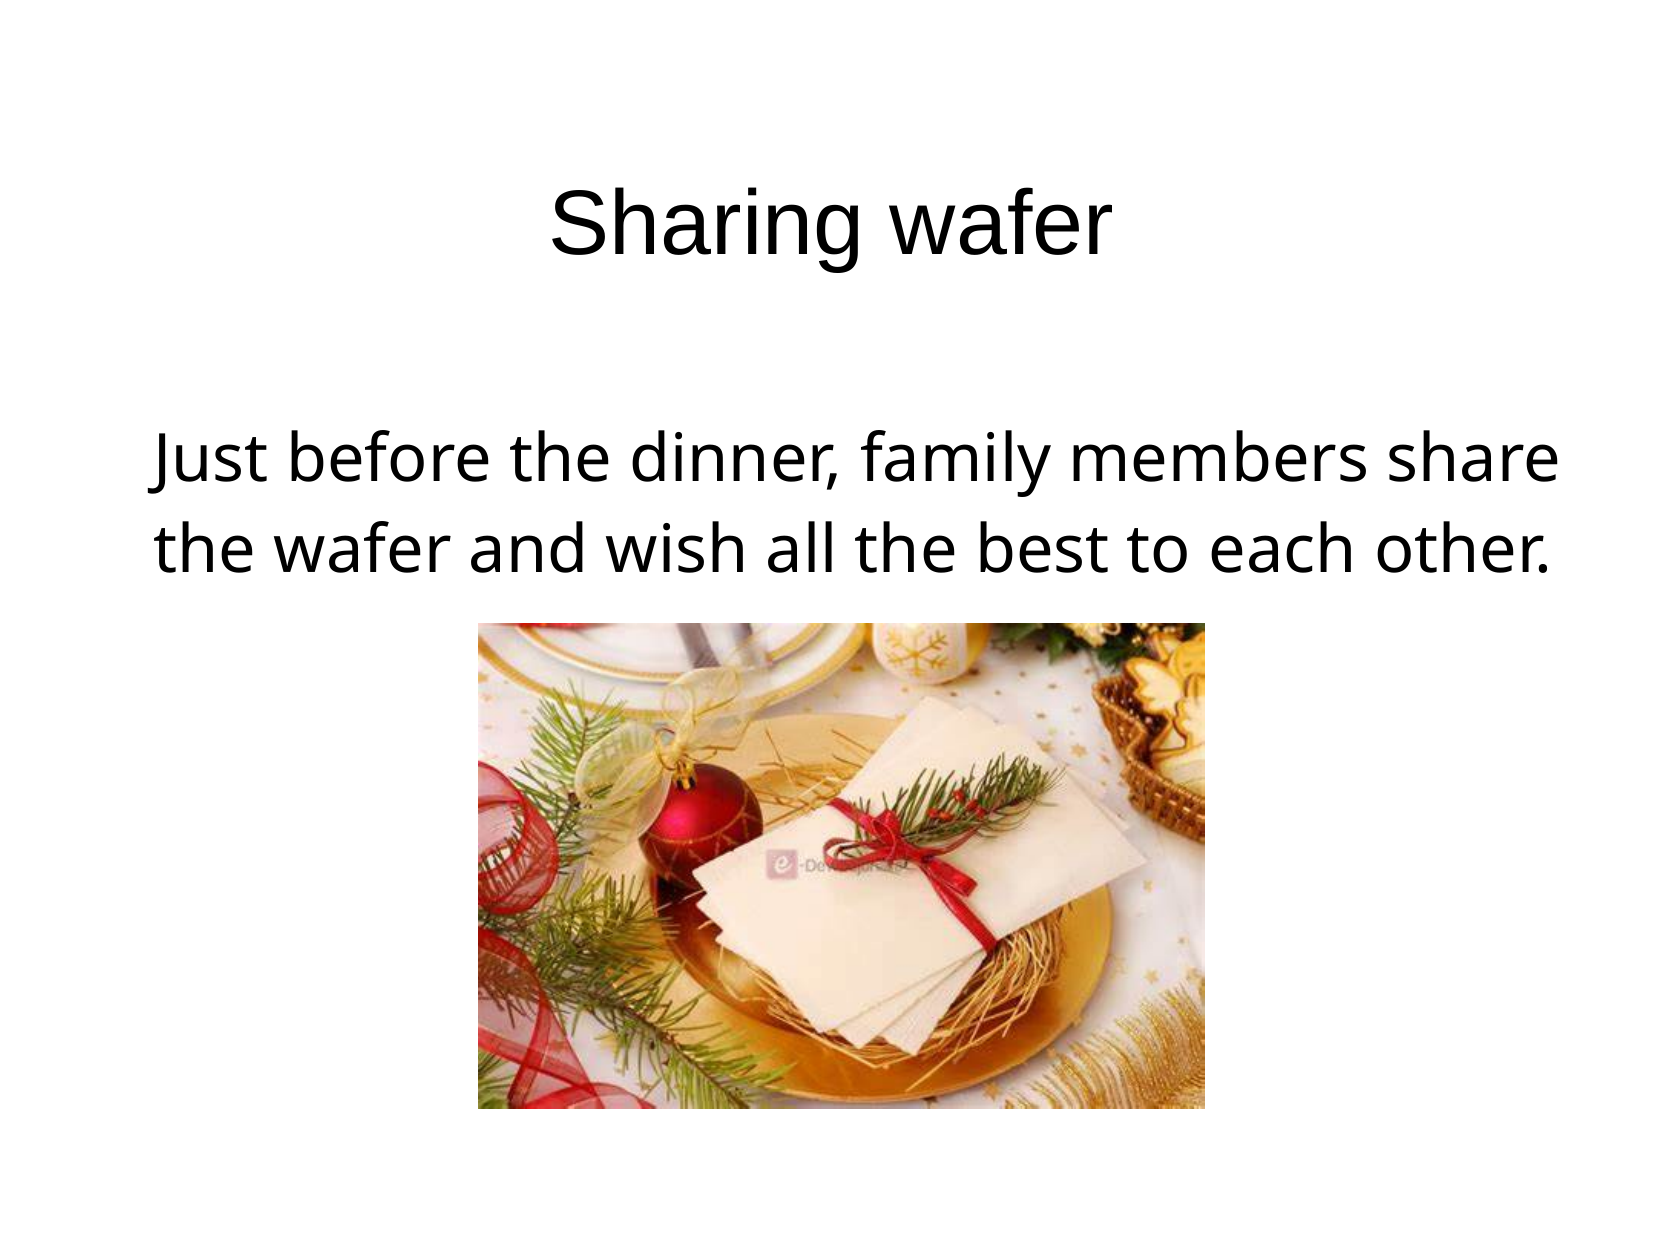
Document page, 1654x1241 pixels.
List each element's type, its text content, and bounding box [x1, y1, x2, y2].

picture [478, 623, 1205, 1109]
list Just before the dinner, family members share the wafer and wish all the best to each other. [82, 290, 1571, 1109]
title Sharing wafer [82, 141, 1571, 290]
